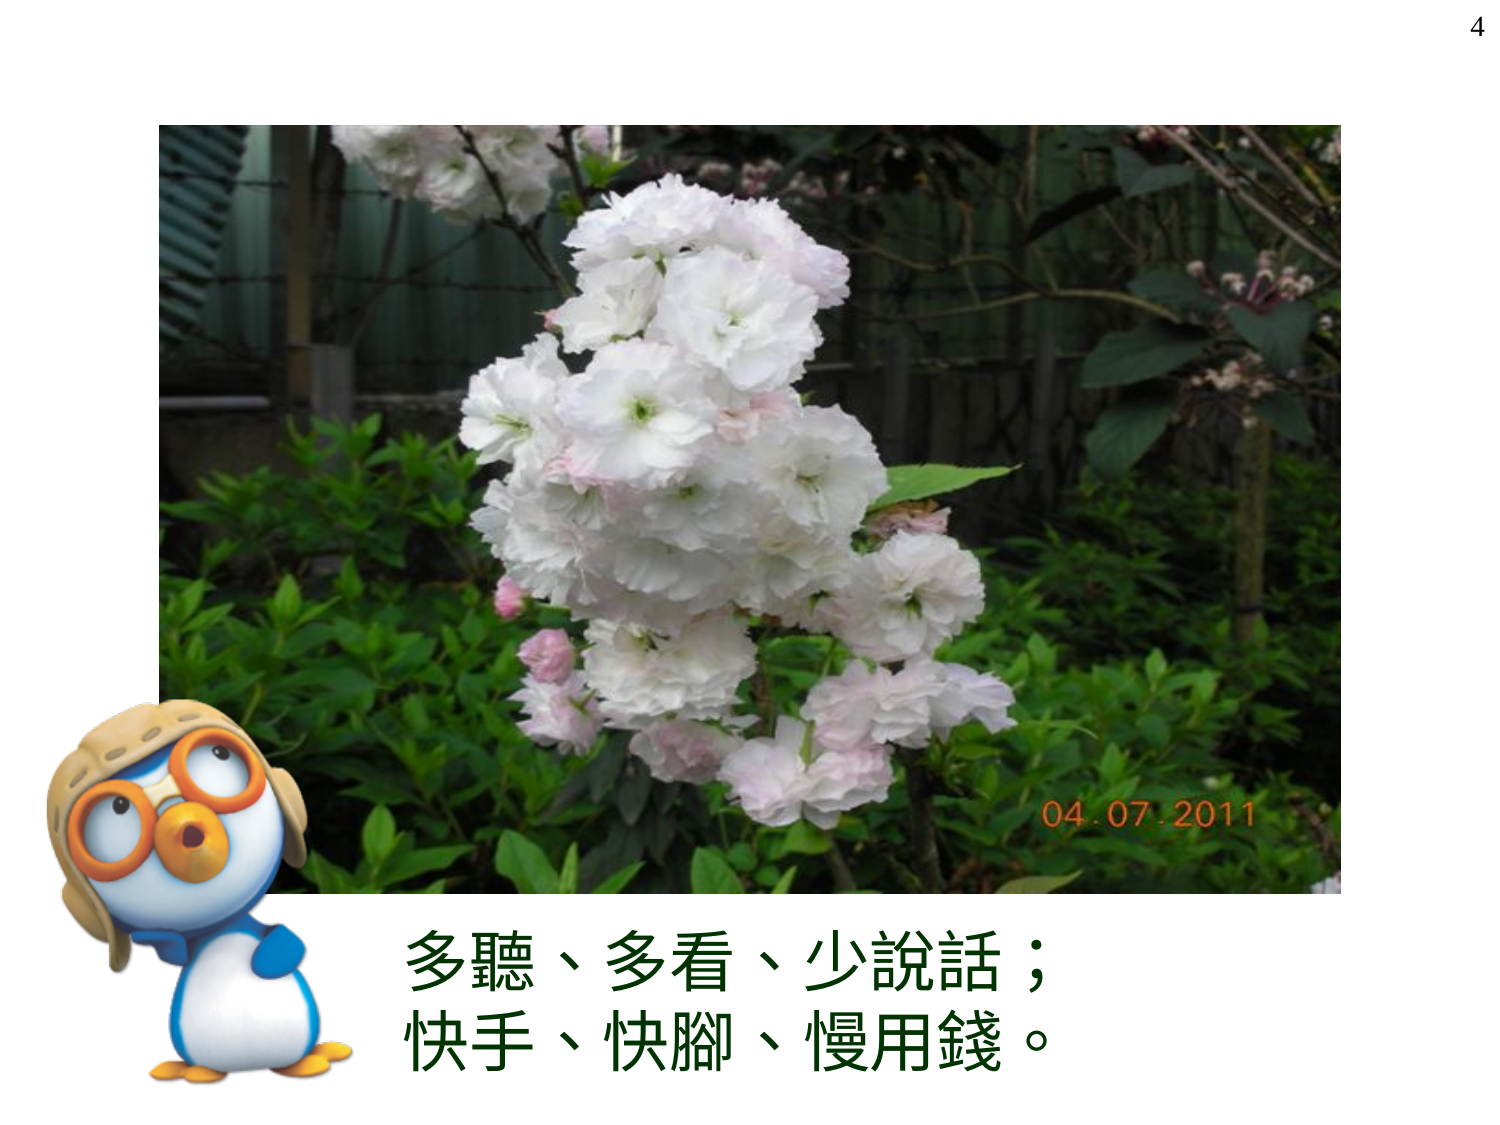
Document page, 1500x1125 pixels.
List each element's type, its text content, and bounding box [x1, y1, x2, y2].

text_box <編號> [1249, 0, 1500, 76]
title 多聽、多看、少說話； 快手、快腳、慢用錢。 [400, 911, 1349, 1087]
picture [0, 125, 1341, 1093]
